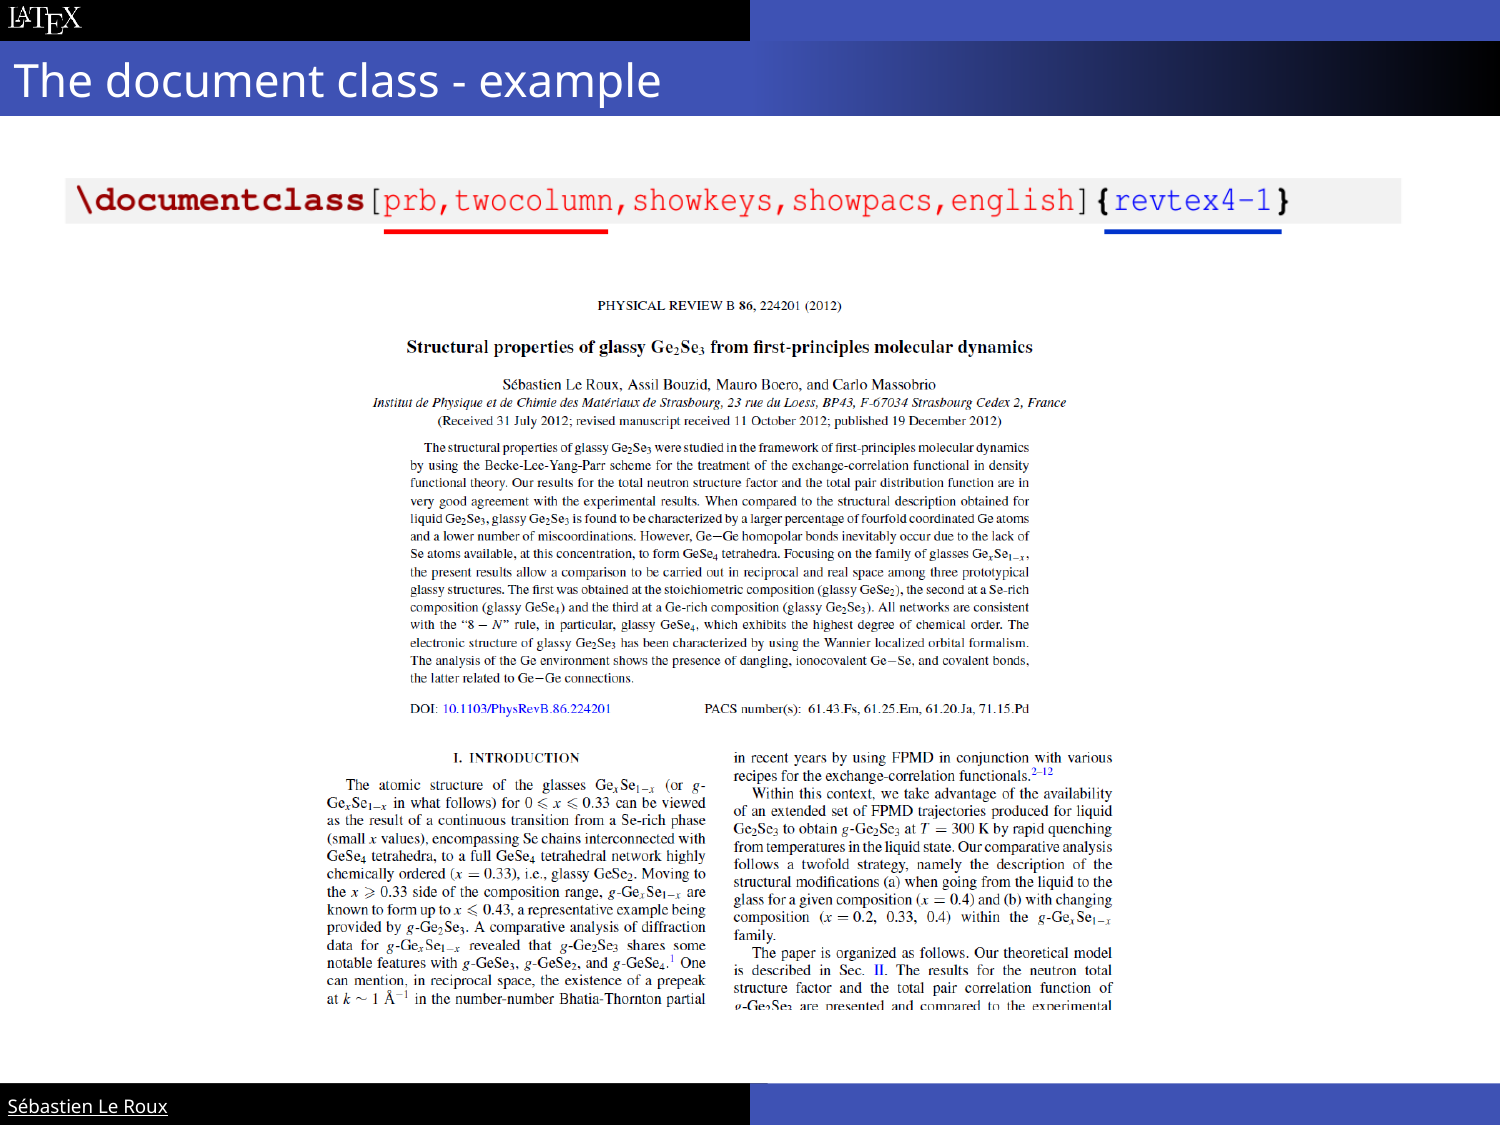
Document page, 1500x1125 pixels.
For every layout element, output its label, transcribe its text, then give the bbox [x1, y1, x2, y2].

picture [50, 160, 1424, 1010]
picture [5, 3, 84, 37]
title The document class - example [0, 41, 1500, 116]
